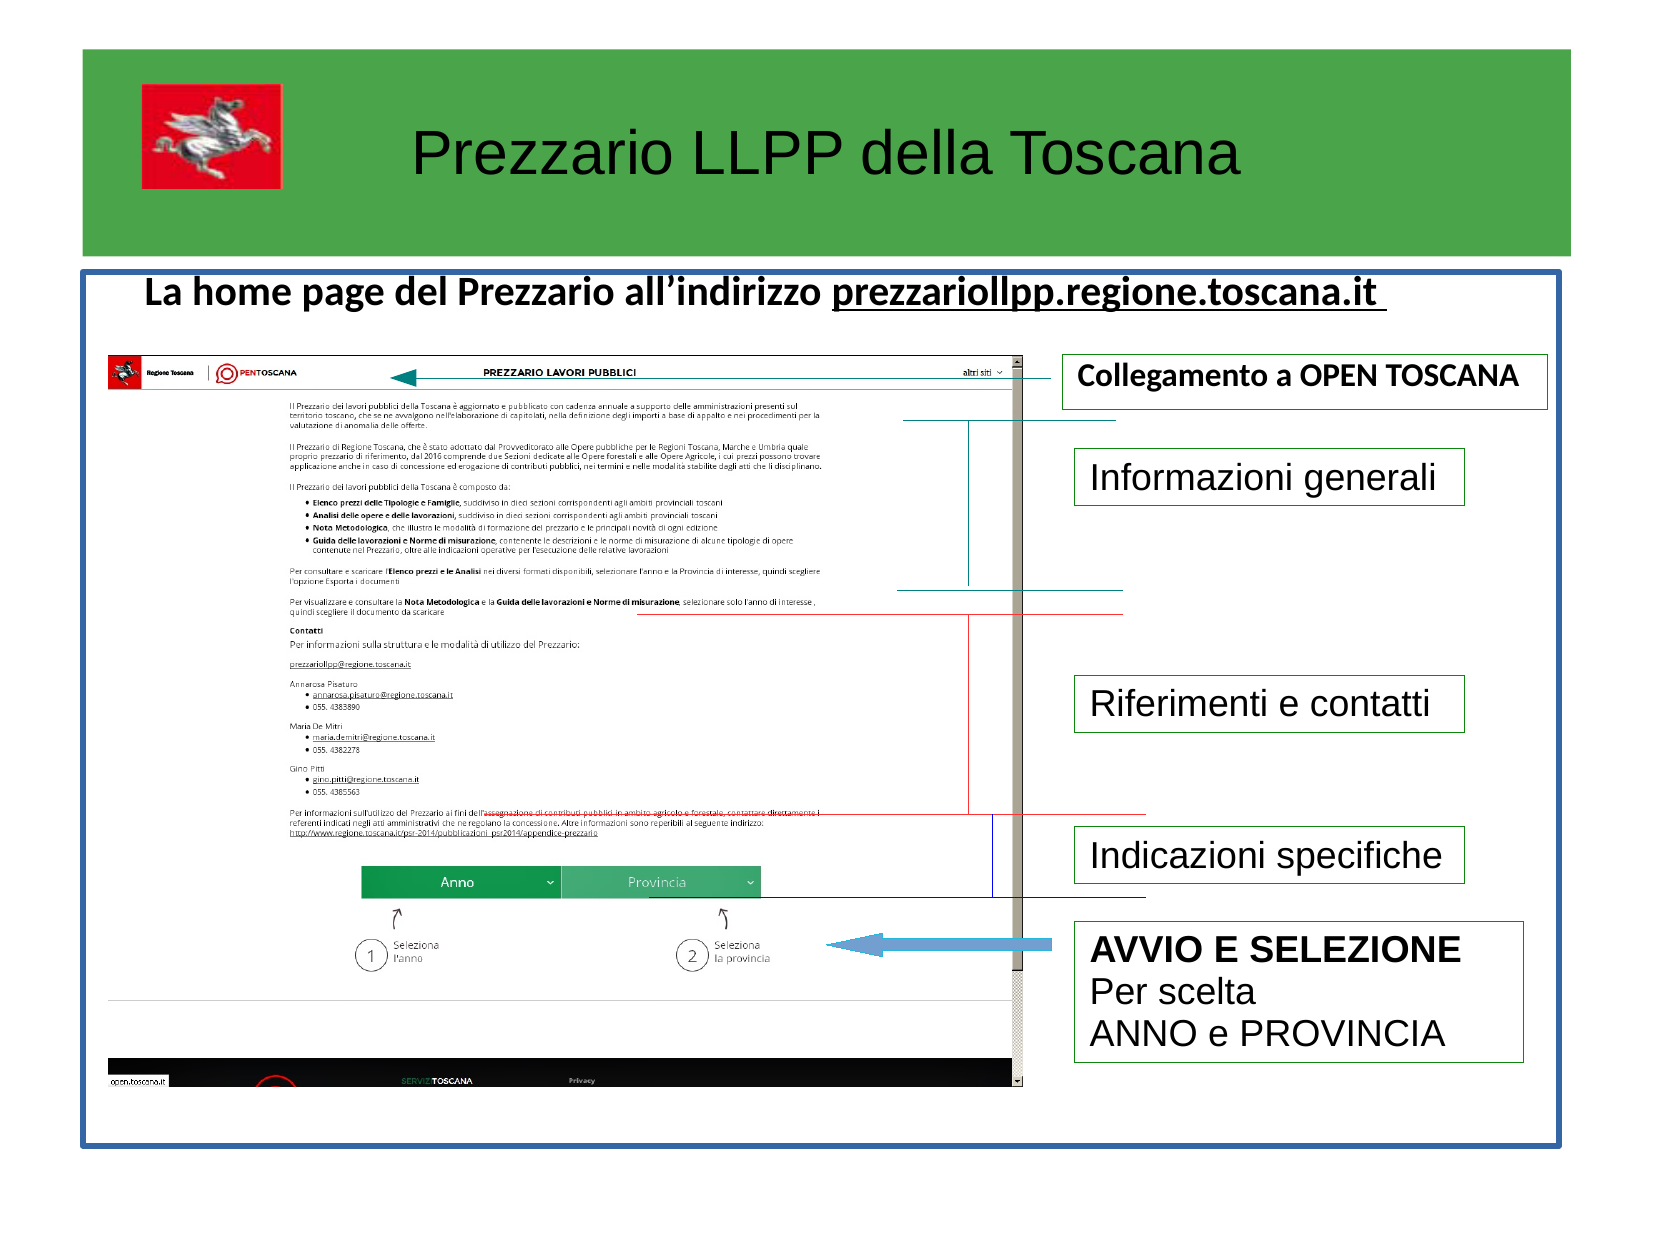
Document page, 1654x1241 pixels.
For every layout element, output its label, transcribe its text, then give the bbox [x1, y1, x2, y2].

text_box Collegamento a OPEN TOSCANA [1062, 354, 1548, 410]
picture [993, 815, 1023, 897]
picture [108, 355, 1023, 1087]
text_box Informazioni generali [1074, 448, 1465, 506]
picture [969, 615, 1023, 814]
title Prezzario LLPP della Toscana [82, 49, 1571, 257]
text_box [826, 933, 1052, 957]
picture [141, 84, 283, 189]
text_box Riferimenti e contatti [1074, 675, 1465, 733]
text_box AVVIO E SELEZIONE Per scelta ANNO e PROVINCIA [1074, 921, 1524, 1063]
text_box Indicazioni specifiche [1074, 826, 1465, 884]
subtitle La home page del Prezzario all’indirizzo prezzariollpp.regione.toscana.it [82, 271, 1560, 1146]
